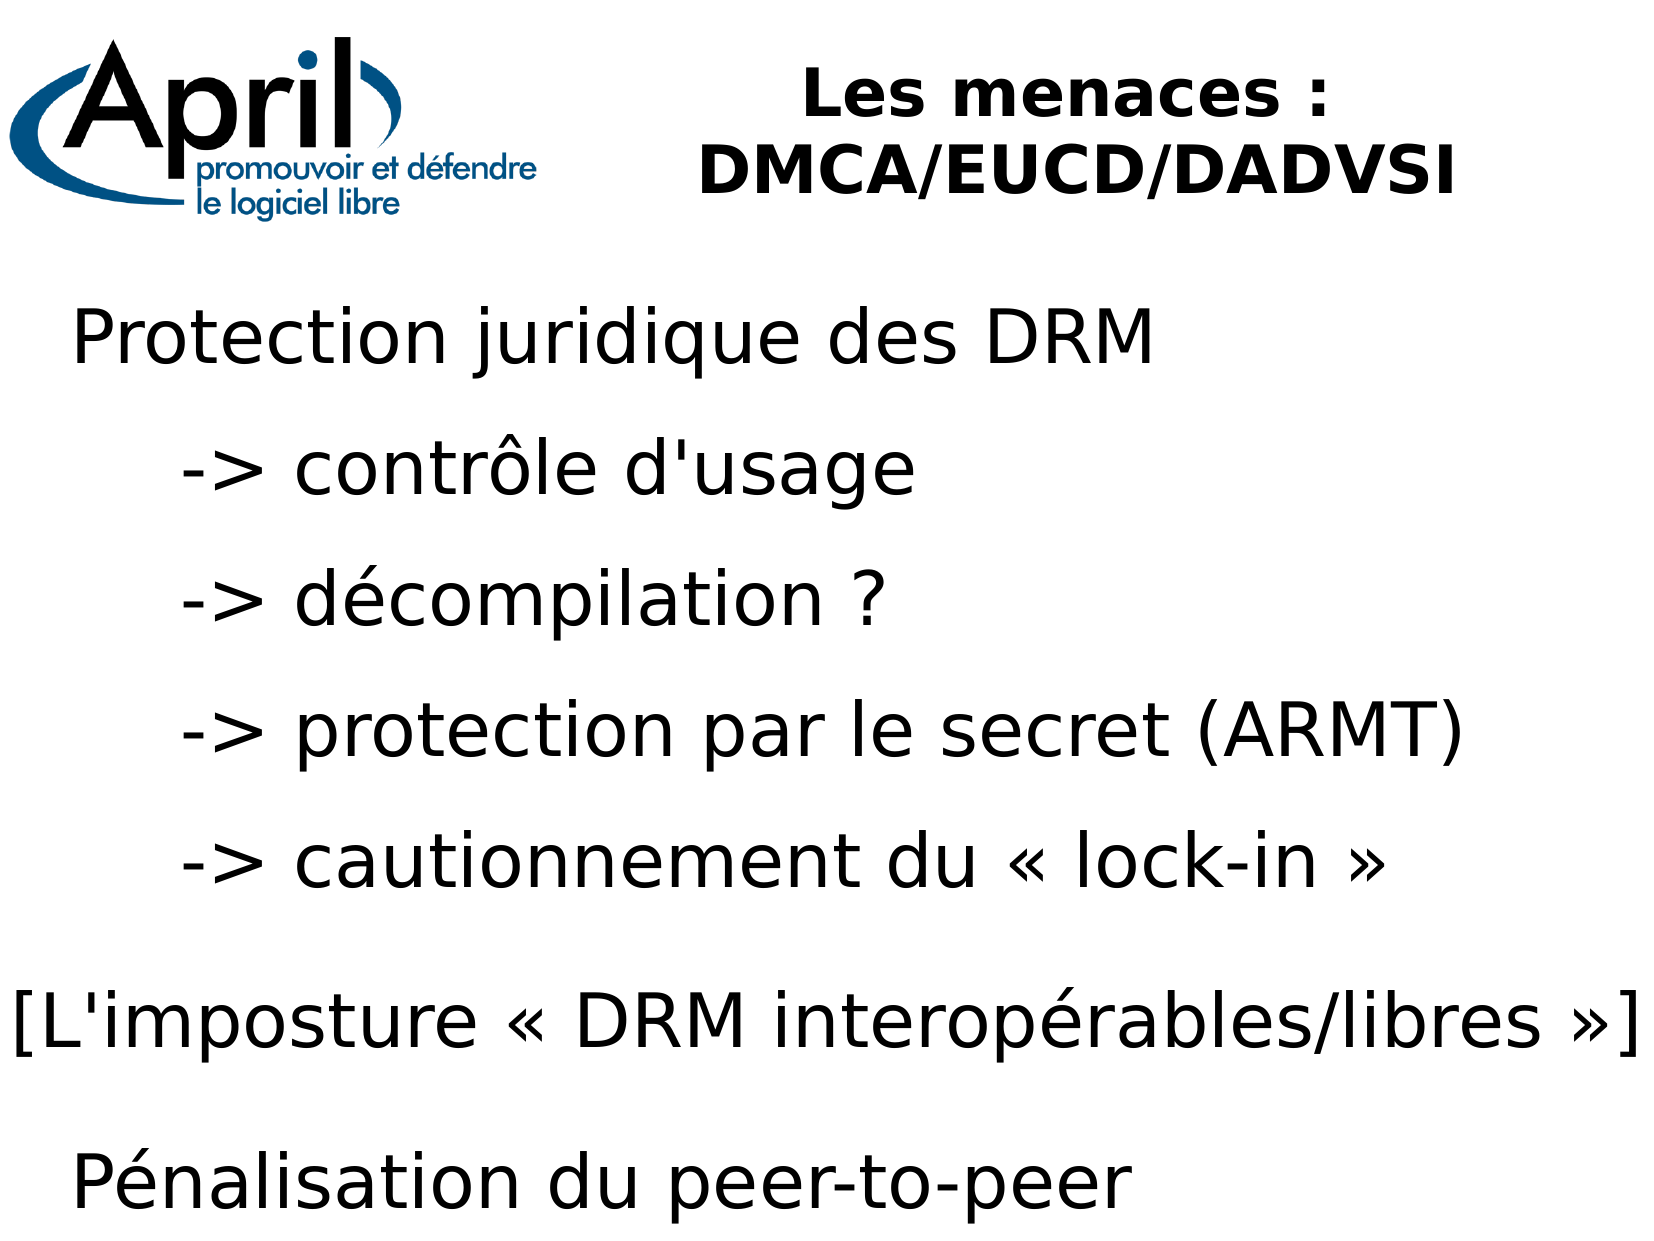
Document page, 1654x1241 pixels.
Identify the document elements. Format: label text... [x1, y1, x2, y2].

title Les menaces : DMCA/EUCD/DADVSI [540, 53, 1625, 210]
text_box Protection juridique des DRM -> contrôle d'usage -> décompilation ? -> protection par le secret (ARMT) -> cautionnement du « lock-in » [L'imposture « DRM interopérables/libres »] Pénalisation du peer-to-peer [0, 236, 1654, 1241]
picture [5, 0, 540, 318]
